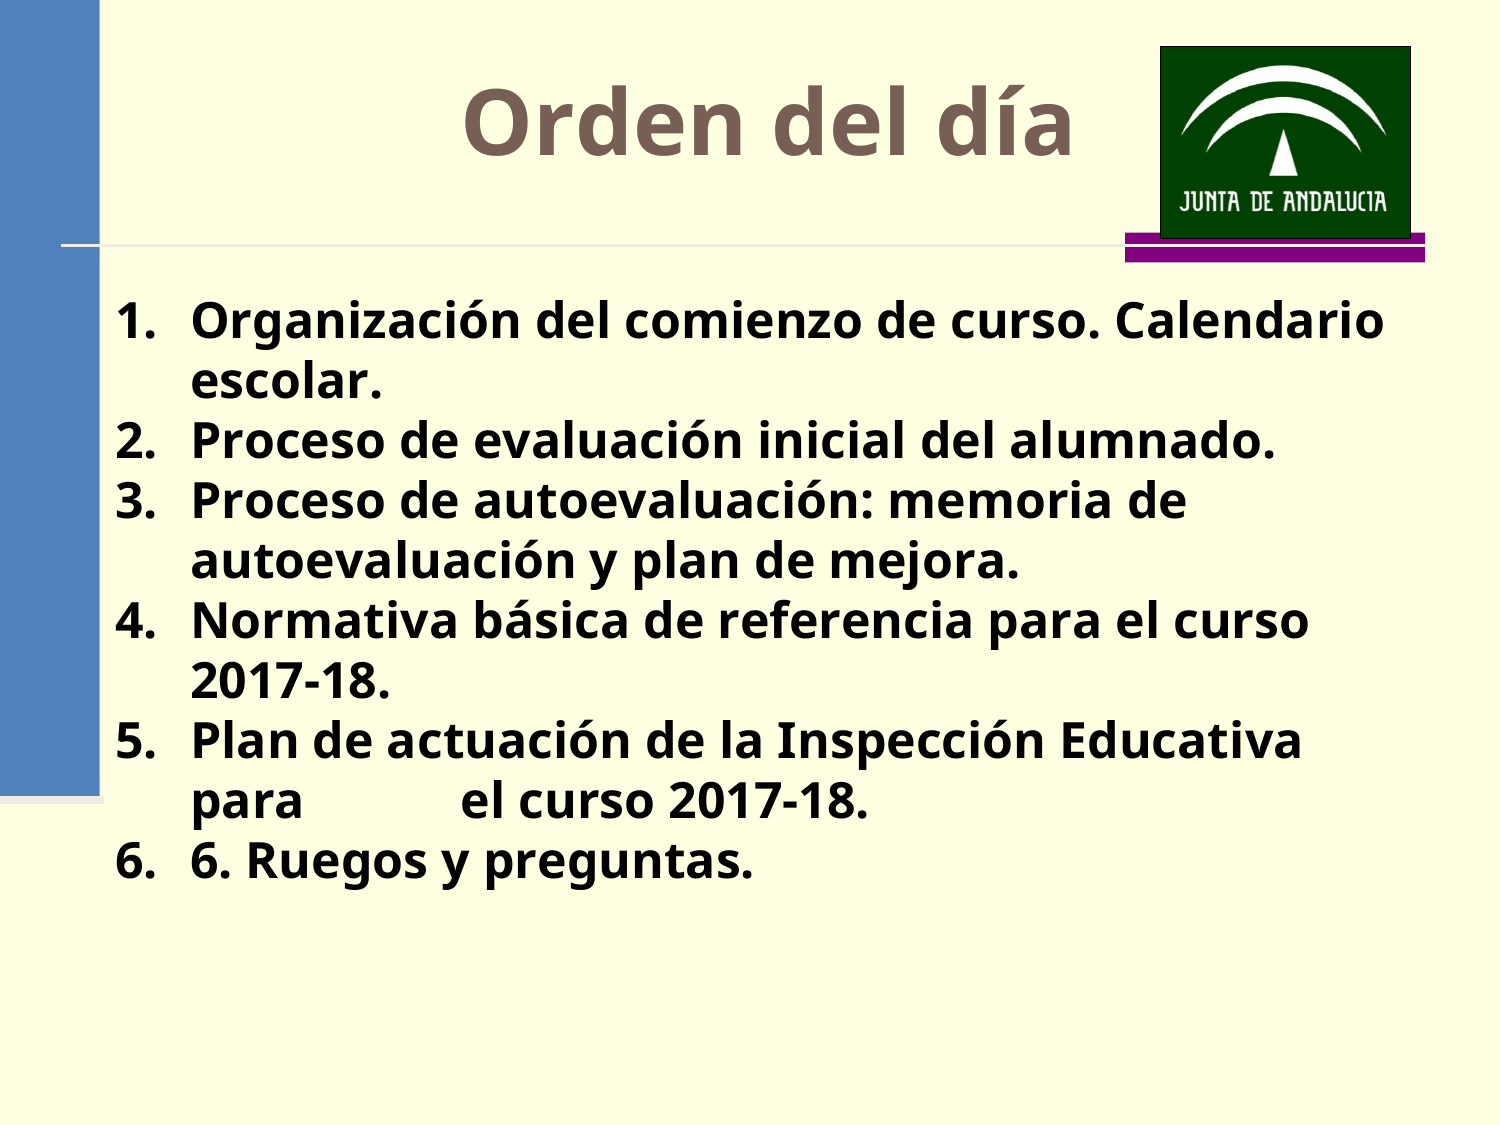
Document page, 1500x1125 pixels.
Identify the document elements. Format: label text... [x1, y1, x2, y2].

text_box Organización del comienzo de curso. Calendario escolar. Proceso de evaluación inicial del alumnado. Proceso de autoevaluación: memoria de autoevaluación y plan de mejora. Normativa básica de referencia para el curso 2017-18. Plan de actuación de la Inspección Educativa para el curso 2017-18. 6. Ruegos y preguntas. [100, 281, 1438, 1000]
picture [1160, 46, 1410, 239]
text_box Orden del día [100, 37, 1438, 201]
